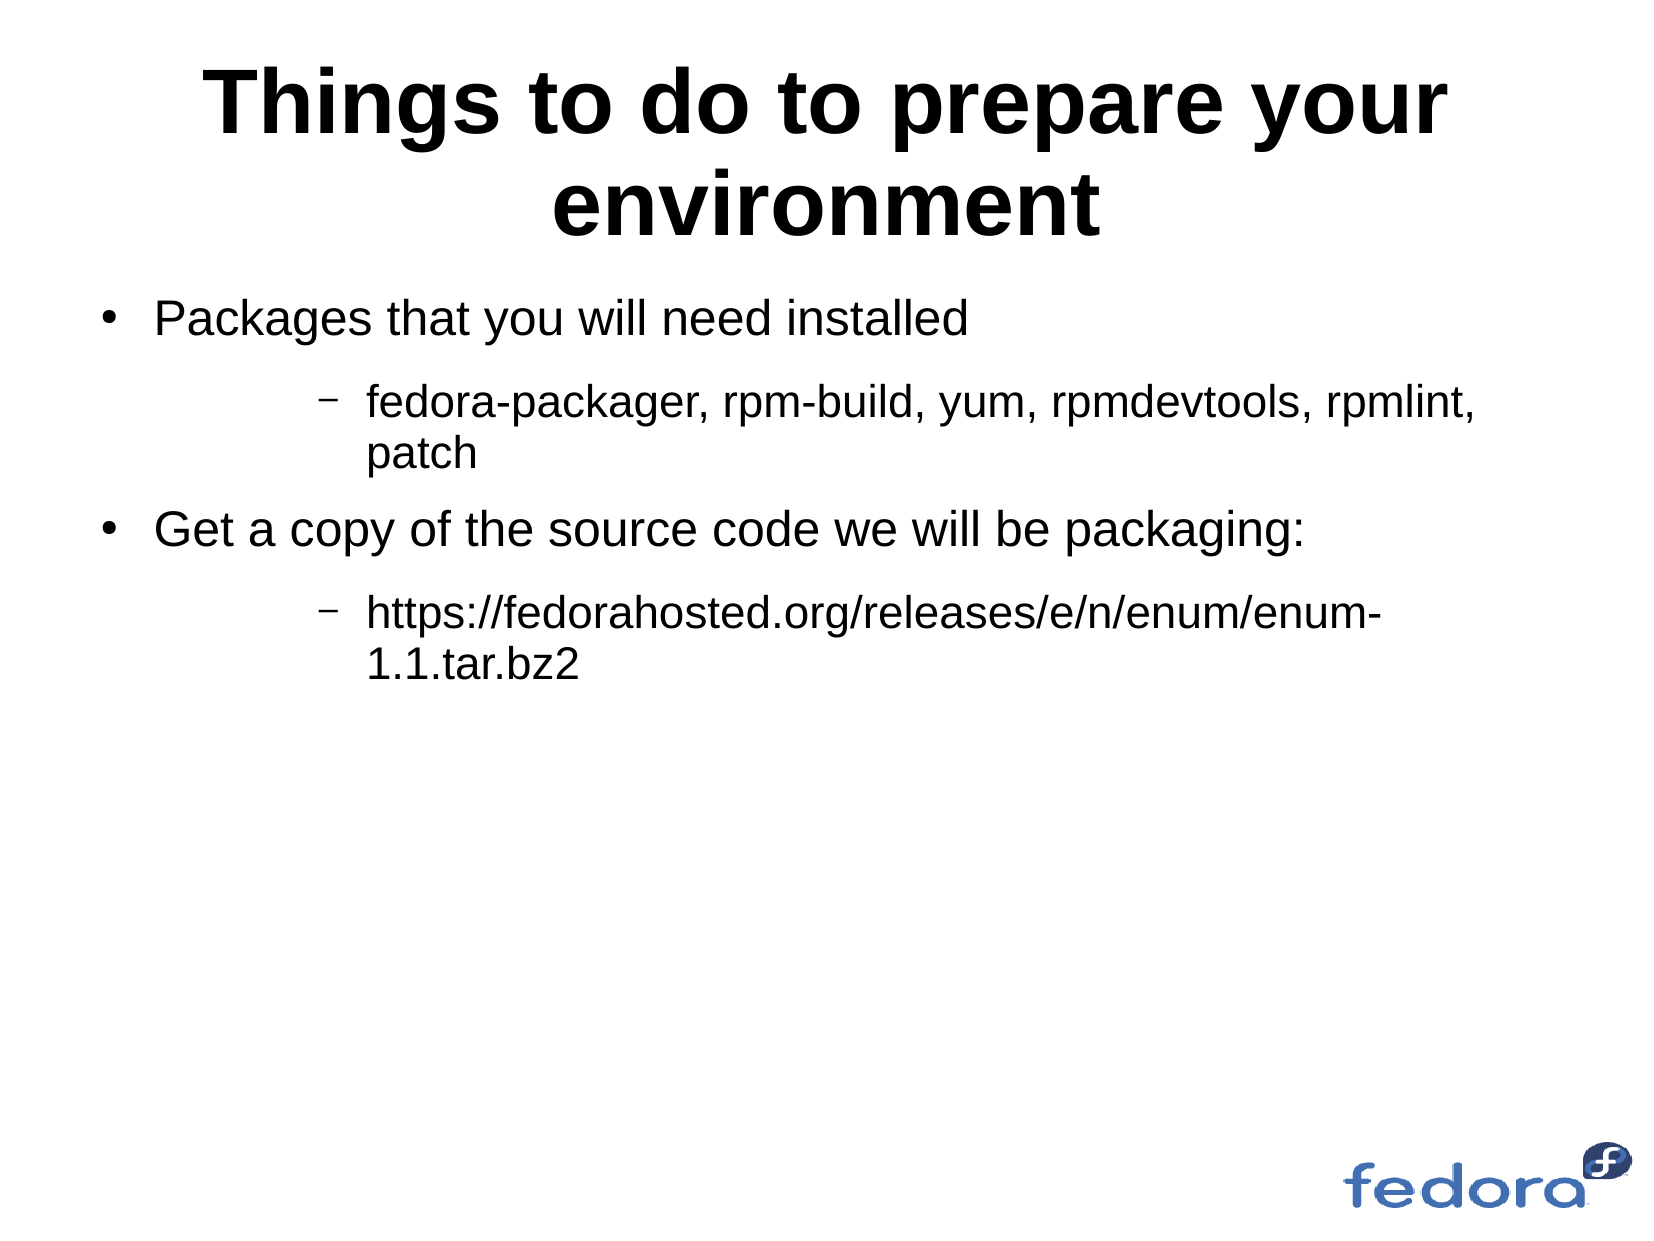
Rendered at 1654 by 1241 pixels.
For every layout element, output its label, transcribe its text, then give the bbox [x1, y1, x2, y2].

picture [1332, 1124, 1651, 1227]
list Packages that you will need installed fedora-packager, rpm-build, yum, rpmdevtools, rpmlint, patch Get a copy of the source code we will be packaging: https://fedorahosted.org/releases/e/n/enum/enum-1.1.tar.bz2 [82, 290, 1571, 1109]
title Things to do to prepare your environment [82, 49, 1571, 257]
